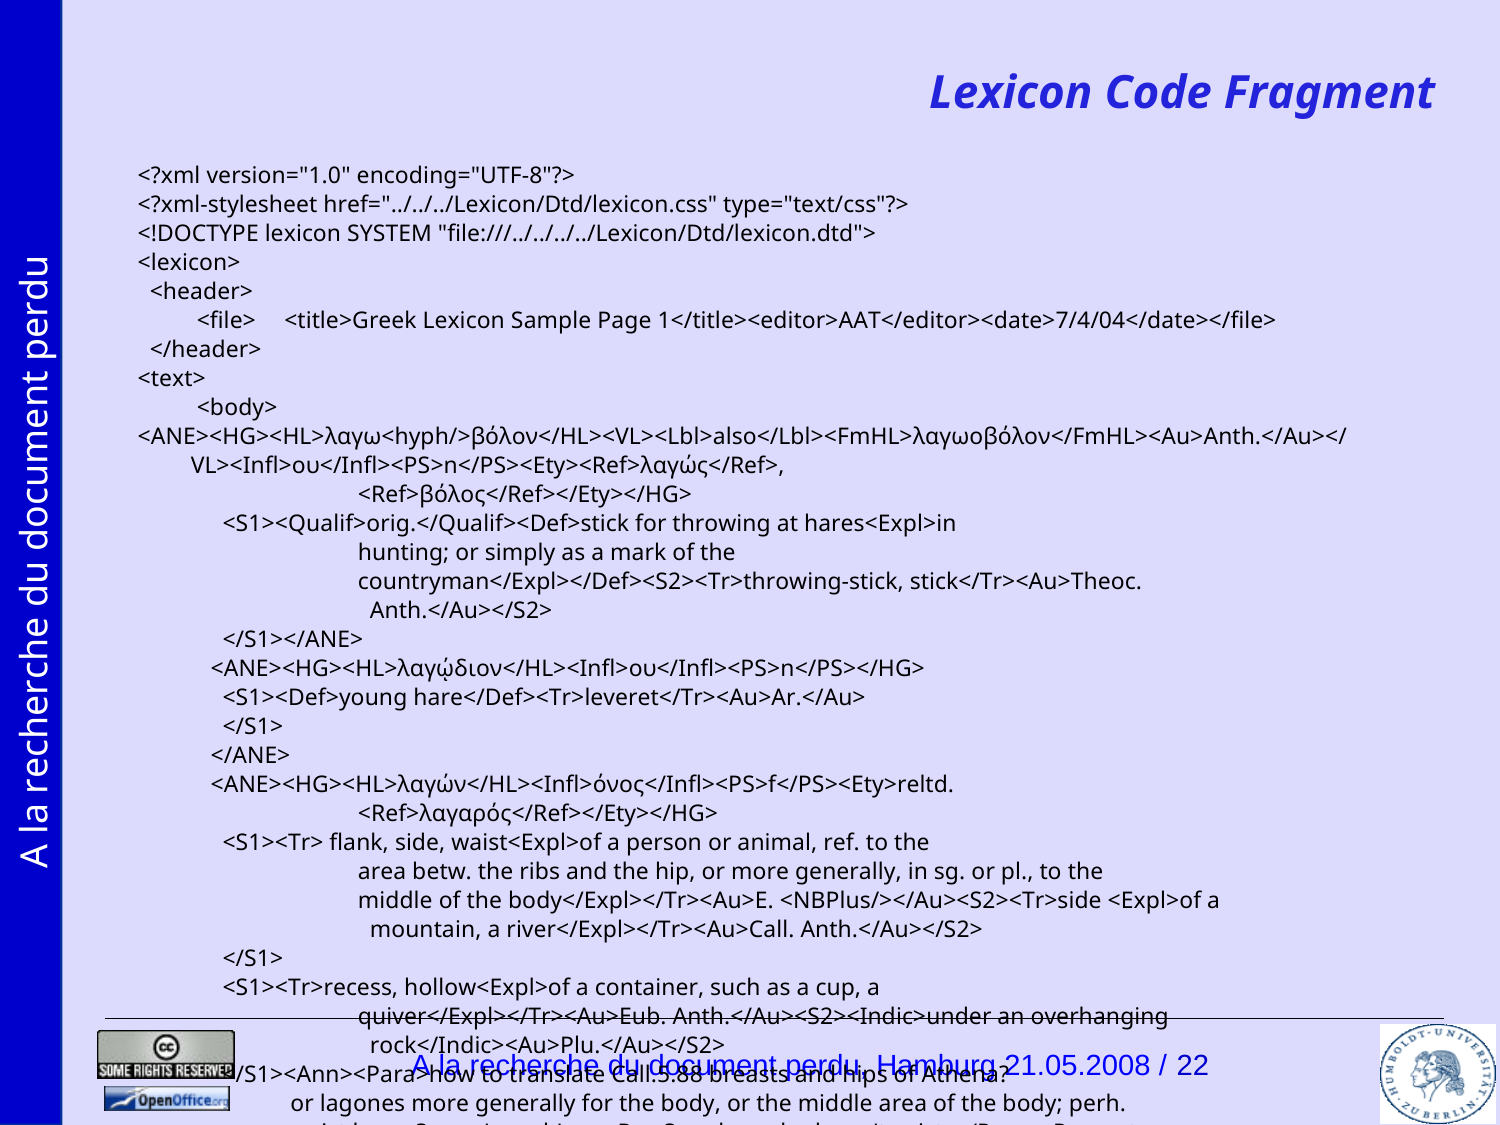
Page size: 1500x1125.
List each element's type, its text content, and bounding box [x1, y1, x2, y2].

list <?xml version="1.0" encoding="UTF-8"?> <?xml-stylesheet href="../../../Lexicon/Dtd/lexicon.css" type="text/css"?> <!DOCTYPE lexicon SYSTEM "file:///../../../../Lexicon/Dtd/lexicon.dtd"> <lexicon> <header> <file> <title>Greek Lexicon Sample Page 1</title><editor>AAT</editor><date>7/4/04</date></file> </header> <text> <body> <ANE><HG><HL>λαγω<hyph/>βόλον</HL><VL><Lbl>also</Lbl><FmHL>λαγωοβόλον</FmHL><Au>Anth.</Au></VL><Infl>ου</Infl><PS>n</PS><Ety><Ref>λαγώς</Ref>, <Ref>βόλος</Ref></Ety></HG> <S1><Qualif>orig.</Qualif><Def>stick for throwing at hares<Expl>in hunting; or simply as a mark of the countryman</Expl></Def><S2><Tr>throwing-stick, stick</Tr><Au>Theoc. Anth.</Au></S2> </S1></ANE> <ANE><HG><HL>λαγῴδιον</HL><Infl>ου</Infl><PS>n</PS></HG> <S1><Def>young hare</Def><Tr>leveret</Tr><Au>Ar.</Au> </S1> </ANE> <ANE><HG><HL>λαγών</HL><Infl>όνος</Infl><PS>f</PS><Ety>reltd. <Ref>λαγαρός</Ref></Ety></HG> <S1><Tr> flank, side, waist<Expl>of a person or animal, ref. to the area betw. the ribs and the hip, or more generally, in sg. or pl., to the middle of the body</Expl></Tr><Au>E. <NBPlus/></Au><S2><Tr>side <Expl>of a mountain, a river</Expl></Tr><Au>Call. Anth.</Au></S2> </S1> <S1><Tr>recess, hollow<Expl>of a container, such as a cup, a quiver</Expl></Tr><Au>Eub. Anth.</Au><S2><Indic>under an overhanging rock</Indic><Au>Plu.</Au></S2> </S1><Ann><Para>how to translate Call.5.88 breasts and hips of Athena? or lagones more generally for the body, or the middle area of the body; perh. waist here. Sense 'womb', see Rev.Suppl., prob. doesn't exist. </Para><Para>at [...] [137, 160, 1374, 1102]
picture [97, 1030, 137, 1079]
picture [1380, 1024, 1496, 1124]
title Lexicon Code Fragment [412, 0, 1436, 186]
picture [104, 1086, 230, 1111]
